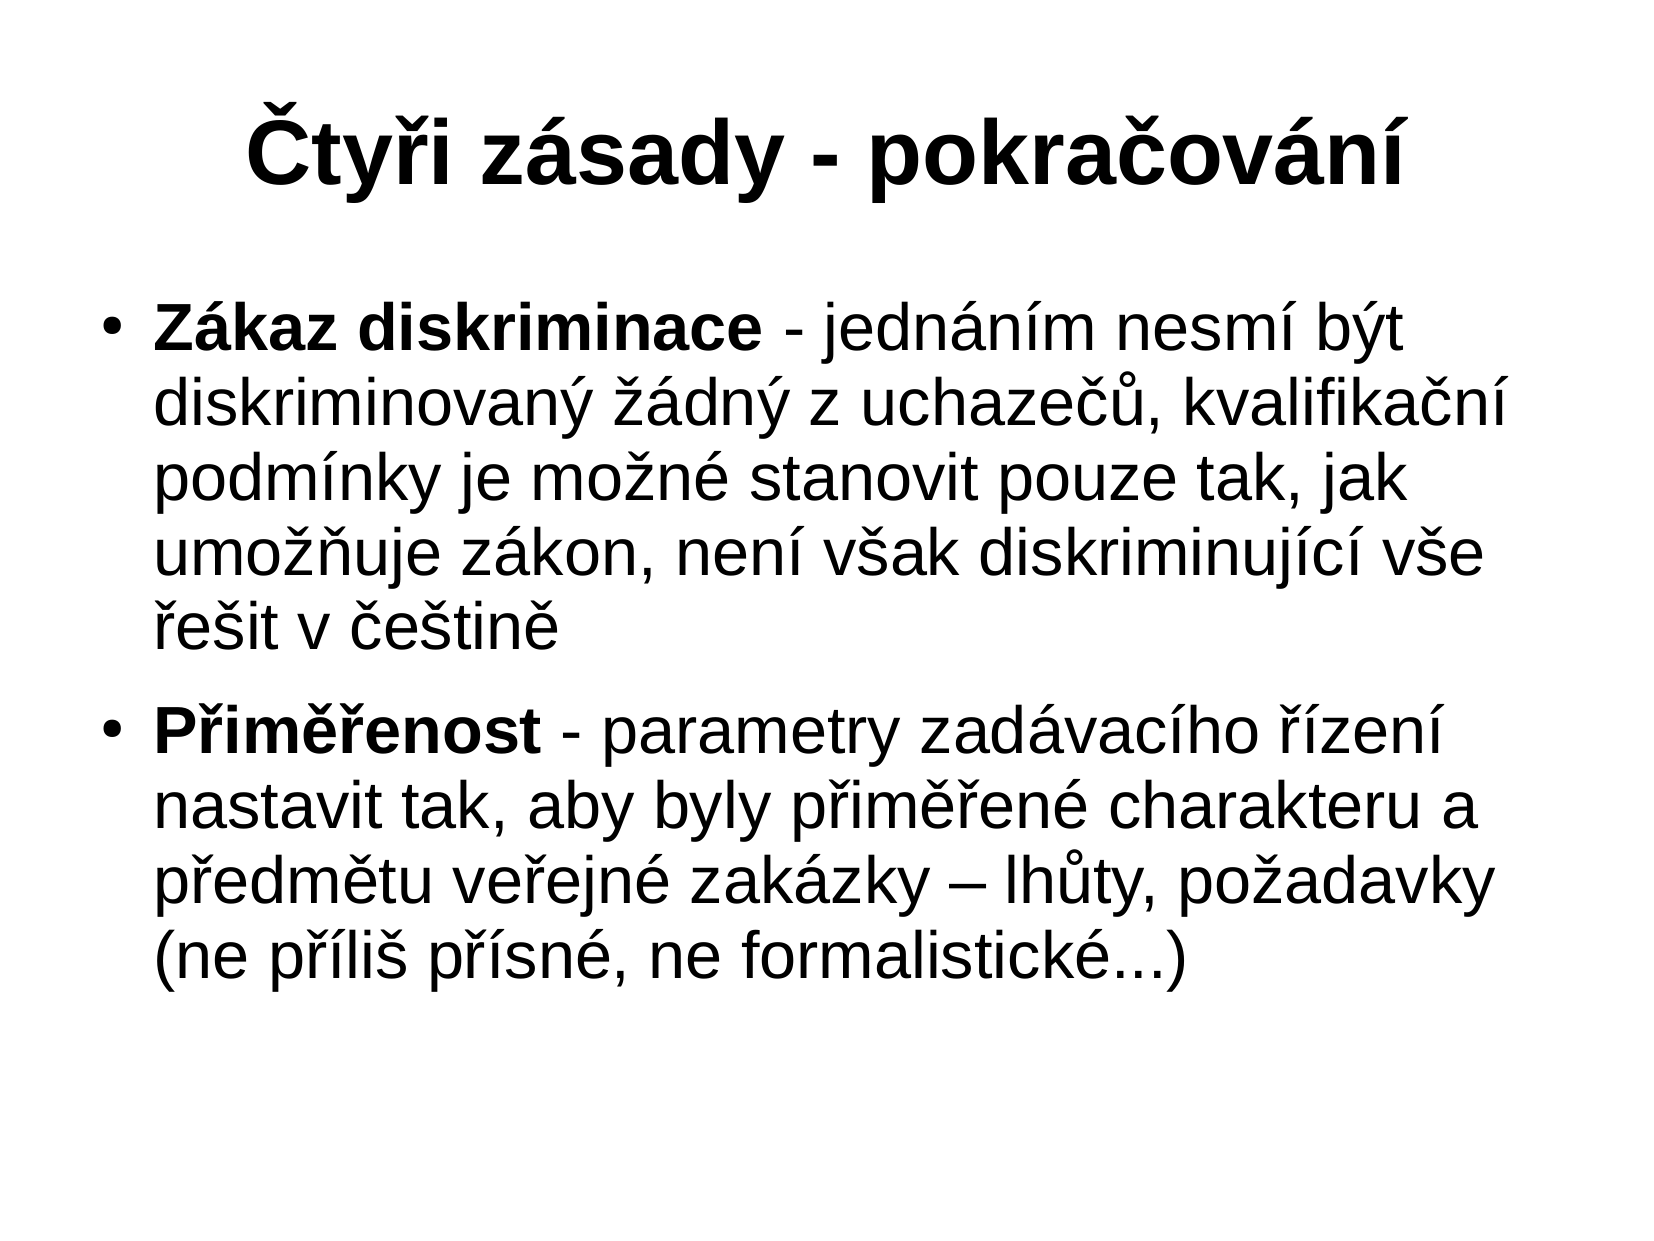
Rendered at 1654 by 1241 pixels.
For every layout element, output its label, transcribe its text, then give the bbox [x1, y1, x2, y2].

title Čtyři zásady - pokračování [82, 49, 1571, 257]
list Zákaz diskriminace - jednáním nesmí být diskriminovaný žádný z uchazečů, kvalifikační podmínky je možné stanovit pouze tak, jak umožňuje zákon, není však diskriminující vše řešit v češtině Přiměřenost - parametry zadávacího řízení nastavit tak, aby byly přiměřené charakteru a předmětu veřejné zakázky – lhůty, požadavky (ne příliš přísné, ne formalistické...) [82, 290, 1571, 1109]
